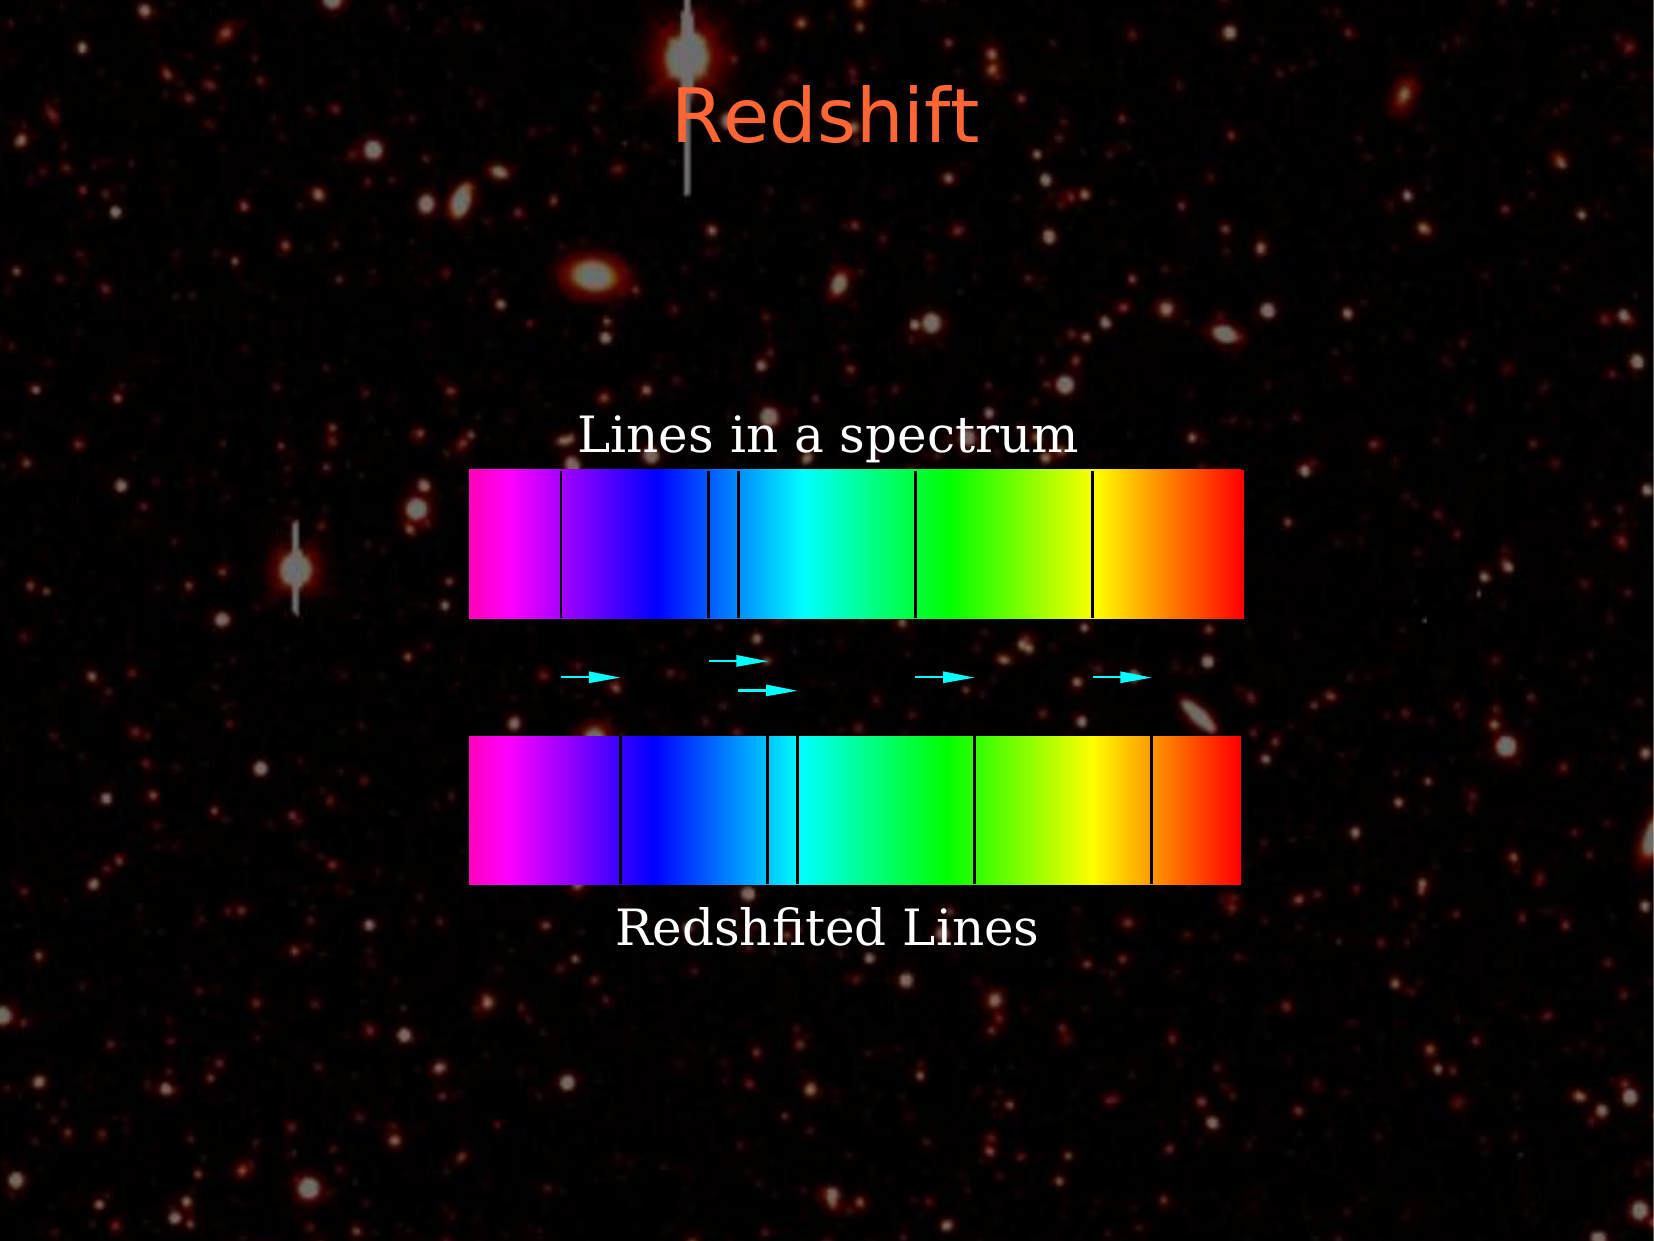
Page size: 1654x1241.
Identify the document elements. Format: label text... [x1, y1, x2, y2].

text_box Lines in a spectrum [577, 406, 1080, 466]
text_box Redshift [671, 72, 982, 178]
picture [0, 0, 1654, 1241]
text_box Redshfited Lines [615, 898, 1042, 959]
